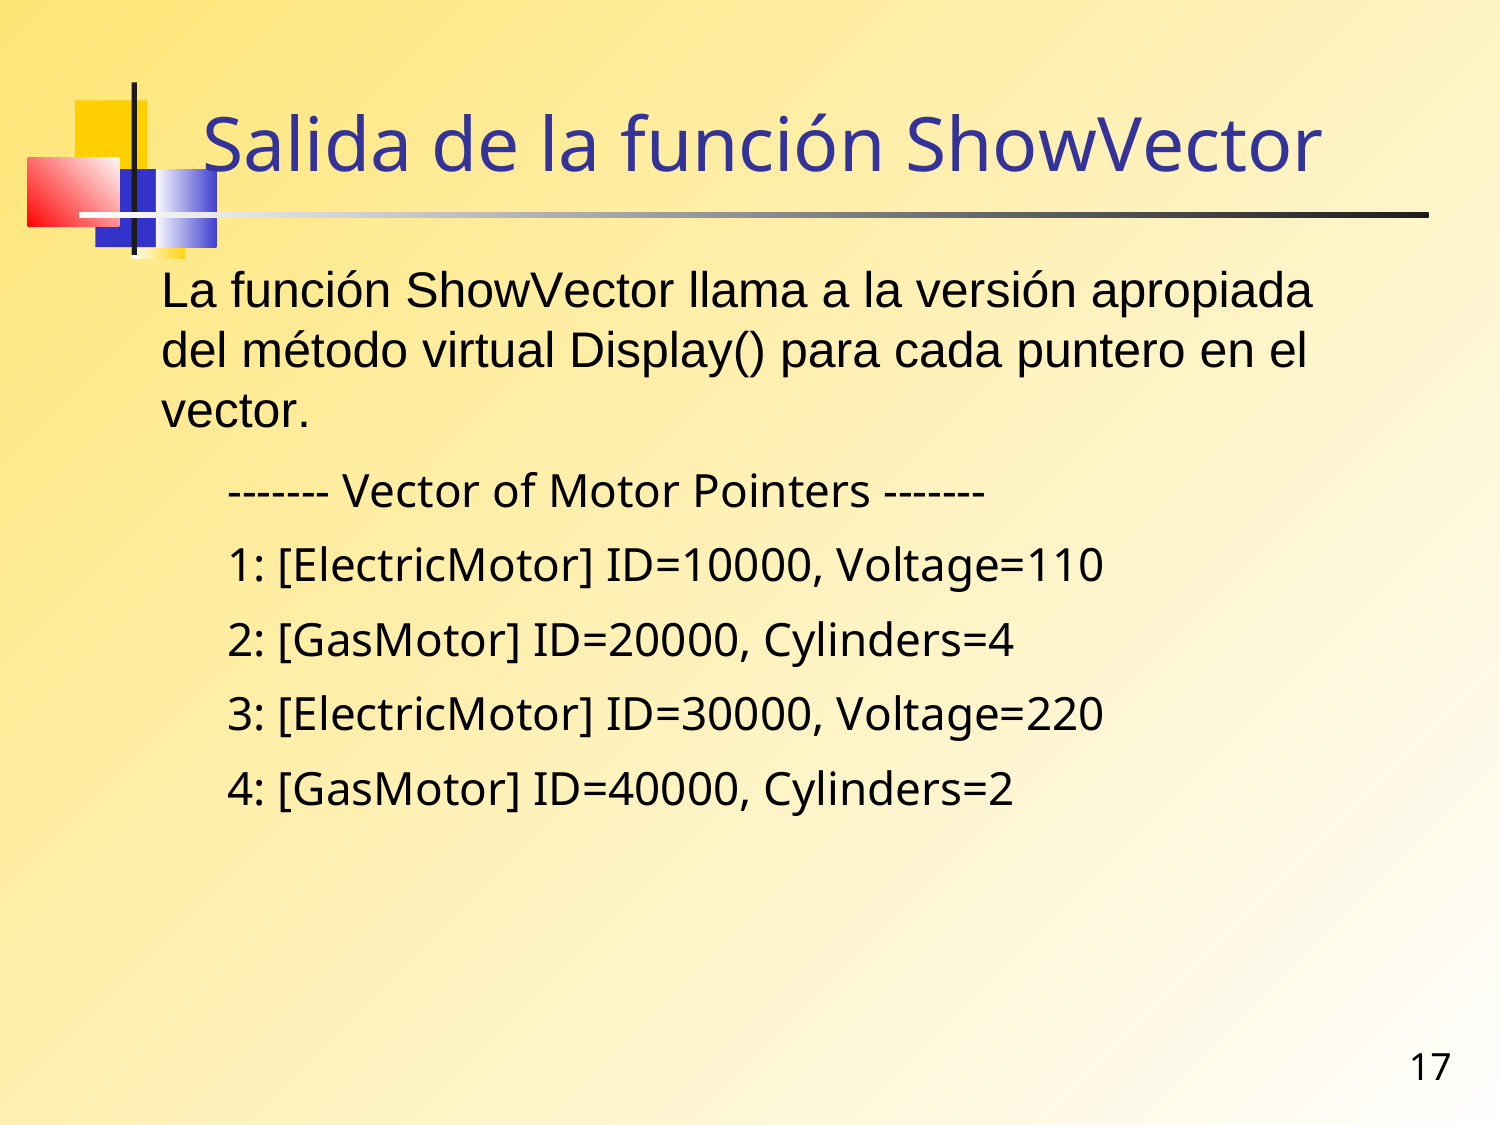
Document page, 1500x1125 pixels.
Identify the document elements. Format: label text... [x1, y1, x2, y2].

list ------- Vector of Motor Pointers ------- 1: [ElectricMotor] ID=10000, Voltage=110 2: [GasMotor] ID=20000, Cylinders=4 3: [ElectricMotor] ID=30000, Voltage=220 4: [GasMotor] ID=40000, Cylinders=2 [212, 449, 1413, 938]
title Salida de la función ShowVector [187, 37, 1466, 201]
text_box La función ShowVector llama a la versión apropiada del método virtual Display() para cada puntero en el vector. [137, 249, 1375, 446]
